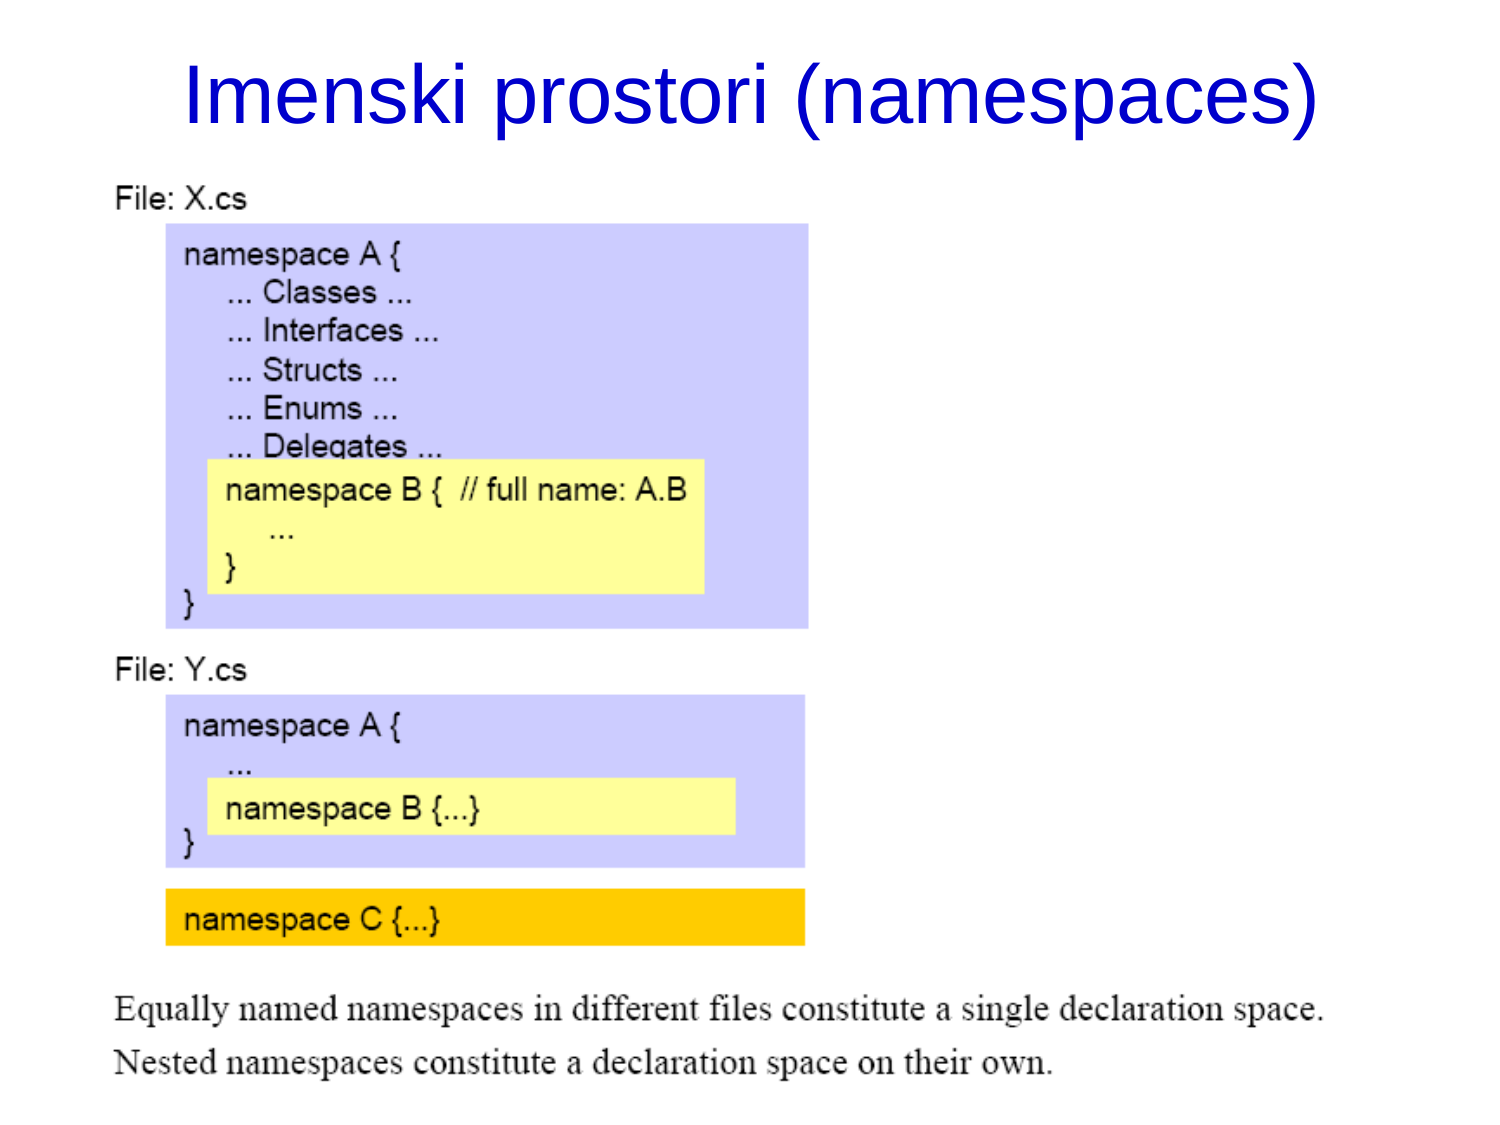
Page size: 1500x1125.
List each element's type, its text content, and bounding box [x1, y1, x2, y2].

text_box [76, 158, 1424, 1109]
title Imenski prostori (namespaces) [76, 30, 1427, 149]
